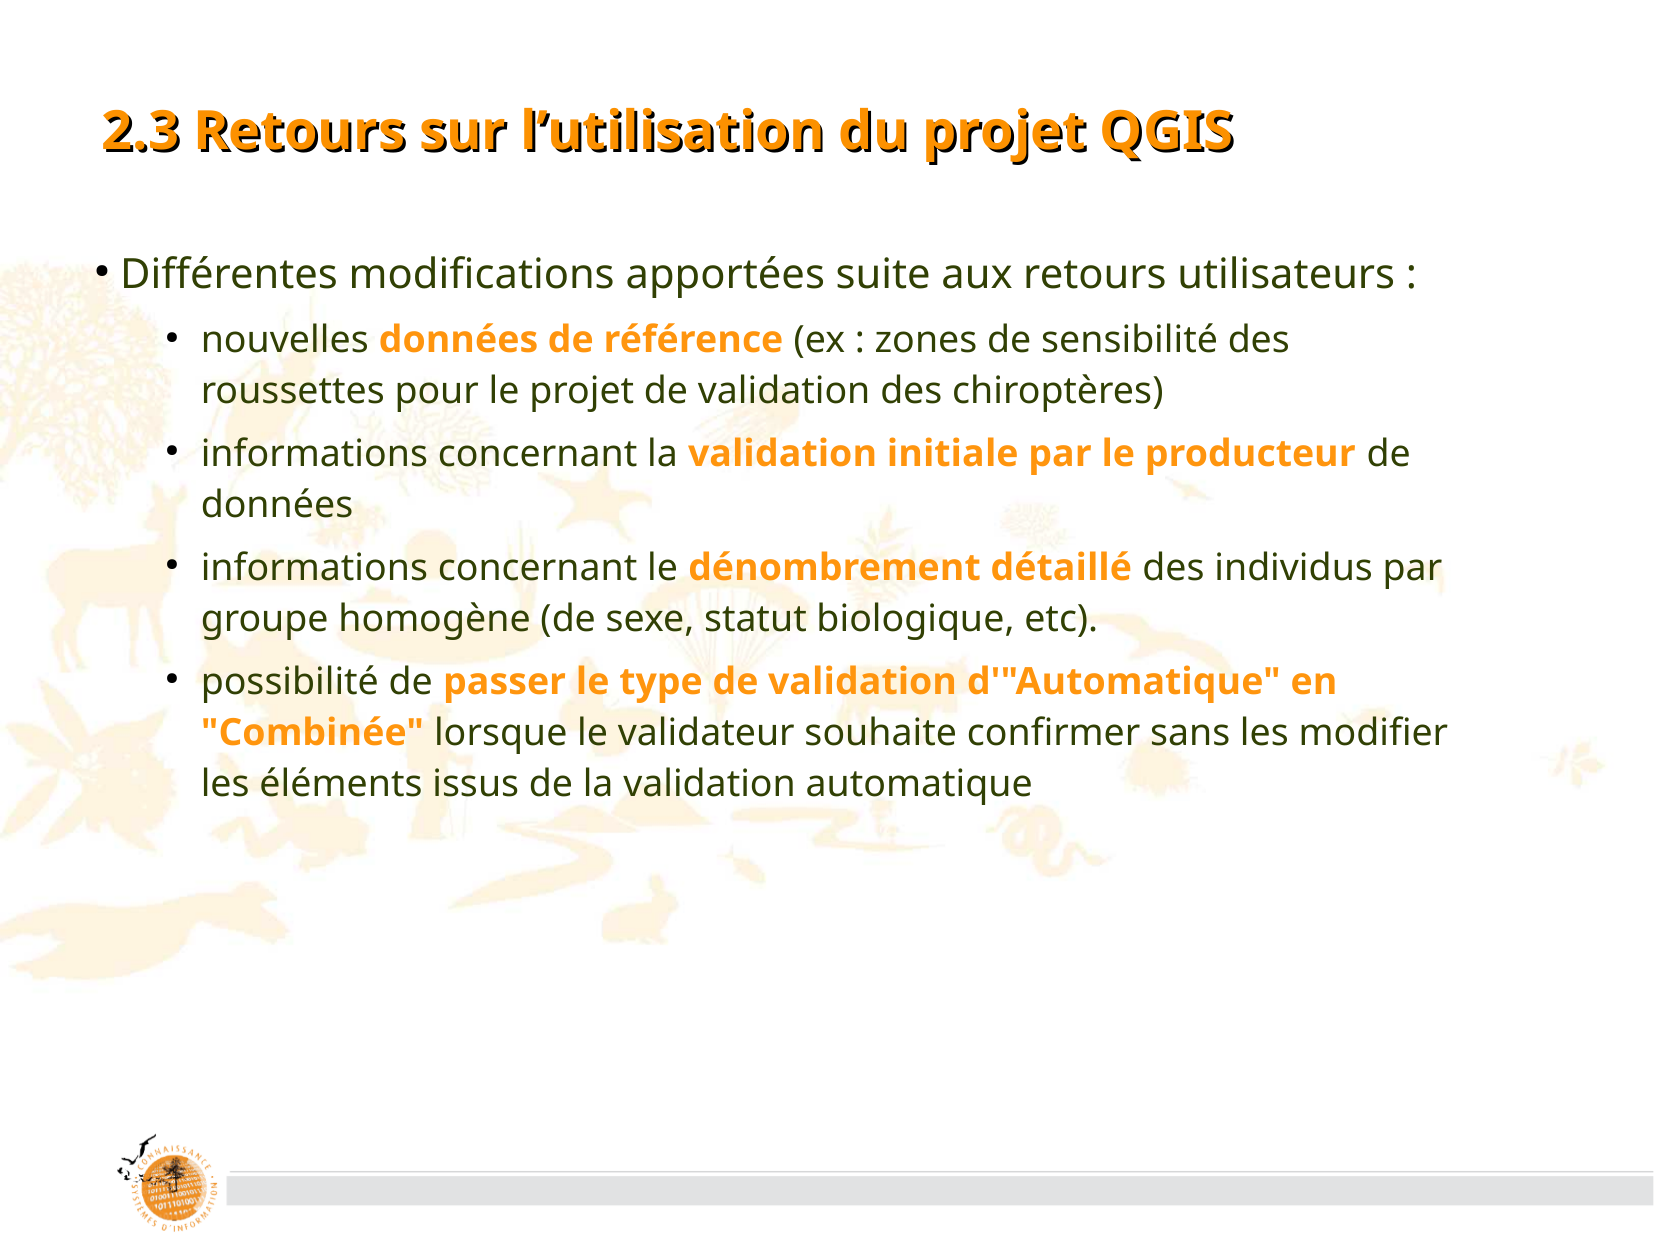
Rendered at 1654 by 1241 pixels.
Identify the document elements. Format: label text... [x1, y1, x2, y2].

title 2.3 Retours sur l’utilisation du projet QGIS [82, 49, 1571, 207]
text_box Différentes modifications apportées suite aux retours utilisateurs : nouvelles données de référence (ex : zones de sensibilité des roussettes pour le projet de validation des chiroptères) informations concernant la validation initiale par le producteur de données informations concernant le dénombrement détaillé des individus par groupe homogène (de sexe, statut biologique, etc). possibilité de passer le type de validation d'"Automatique" en "Combinée" lorsque le validateur souhaite confirmer sans les modifier les éléments issus de la validation automatique [94, 248, 1477, 804]
picture [0, 0, 1654, 1241]
